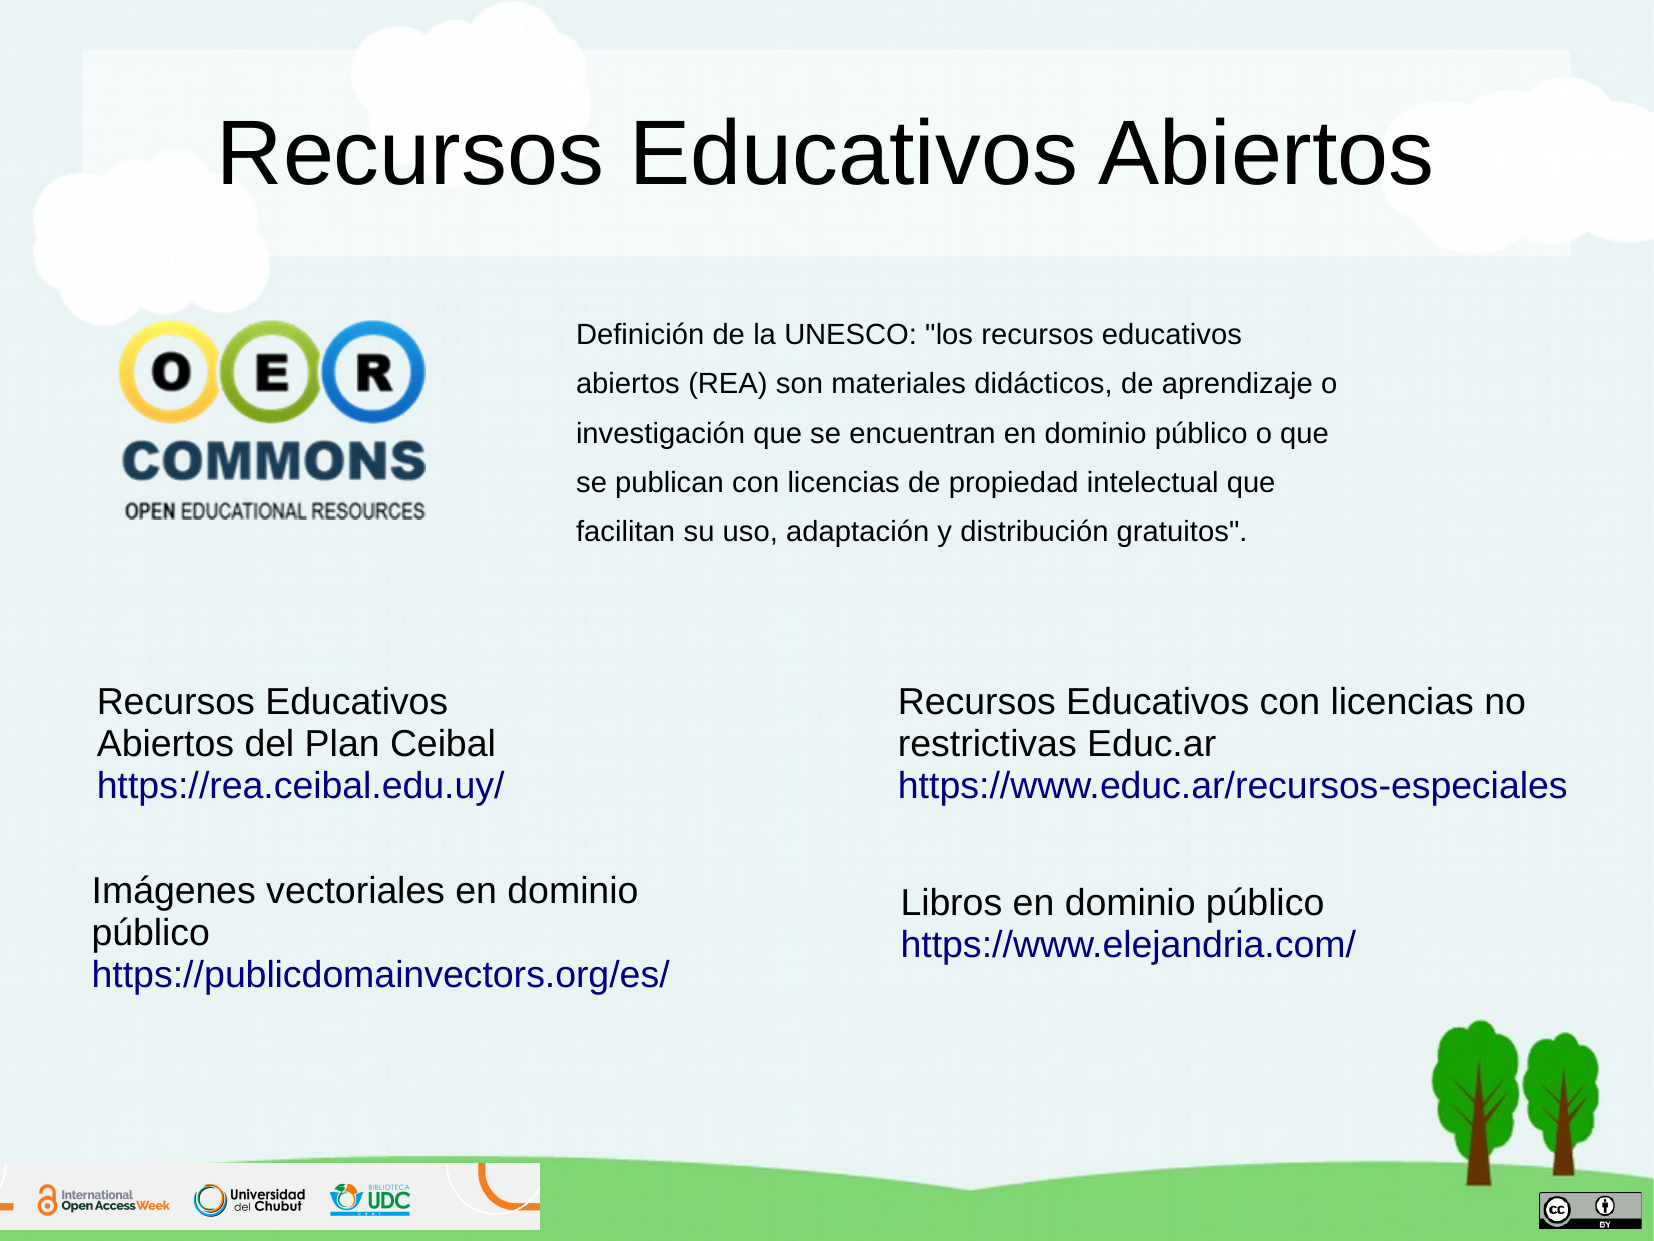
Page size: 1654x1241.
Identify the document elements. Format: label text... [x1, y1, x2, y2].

text_box Recursos Educativos Abiertos del Plan Ceibal https://rea.ceibal.edu.uy/ [82, 673, 520, 815]
text_box Recursos Educativos con licencias no restrictivas Educ.ar https://www.educ.ar/recursos-especiales [883, 673, 1583, 815]
text_box Imágenes vectoriales en dominio público https://publicdomainvectors.org/es/ [76, 862, 686, 1003]
text_box Definición de la UNESCO: "los recursos educativos abiertos (REA) son materiales didácticos, de aprendizaje o investigación que se encuentran en dominio público o que se publican con licencias de propiedad intelectual que facilitan su uso, adaptación y distribución gratuitos". [561, 294, 1359, 556]
text_box Libros en dominio público https://www.elejandria.com/ [885, 874, 1372, 973]
picture [0, 0, 1654, 1241]
title Recursos Educativos Abiertos [82, 49, 1571, 257]
